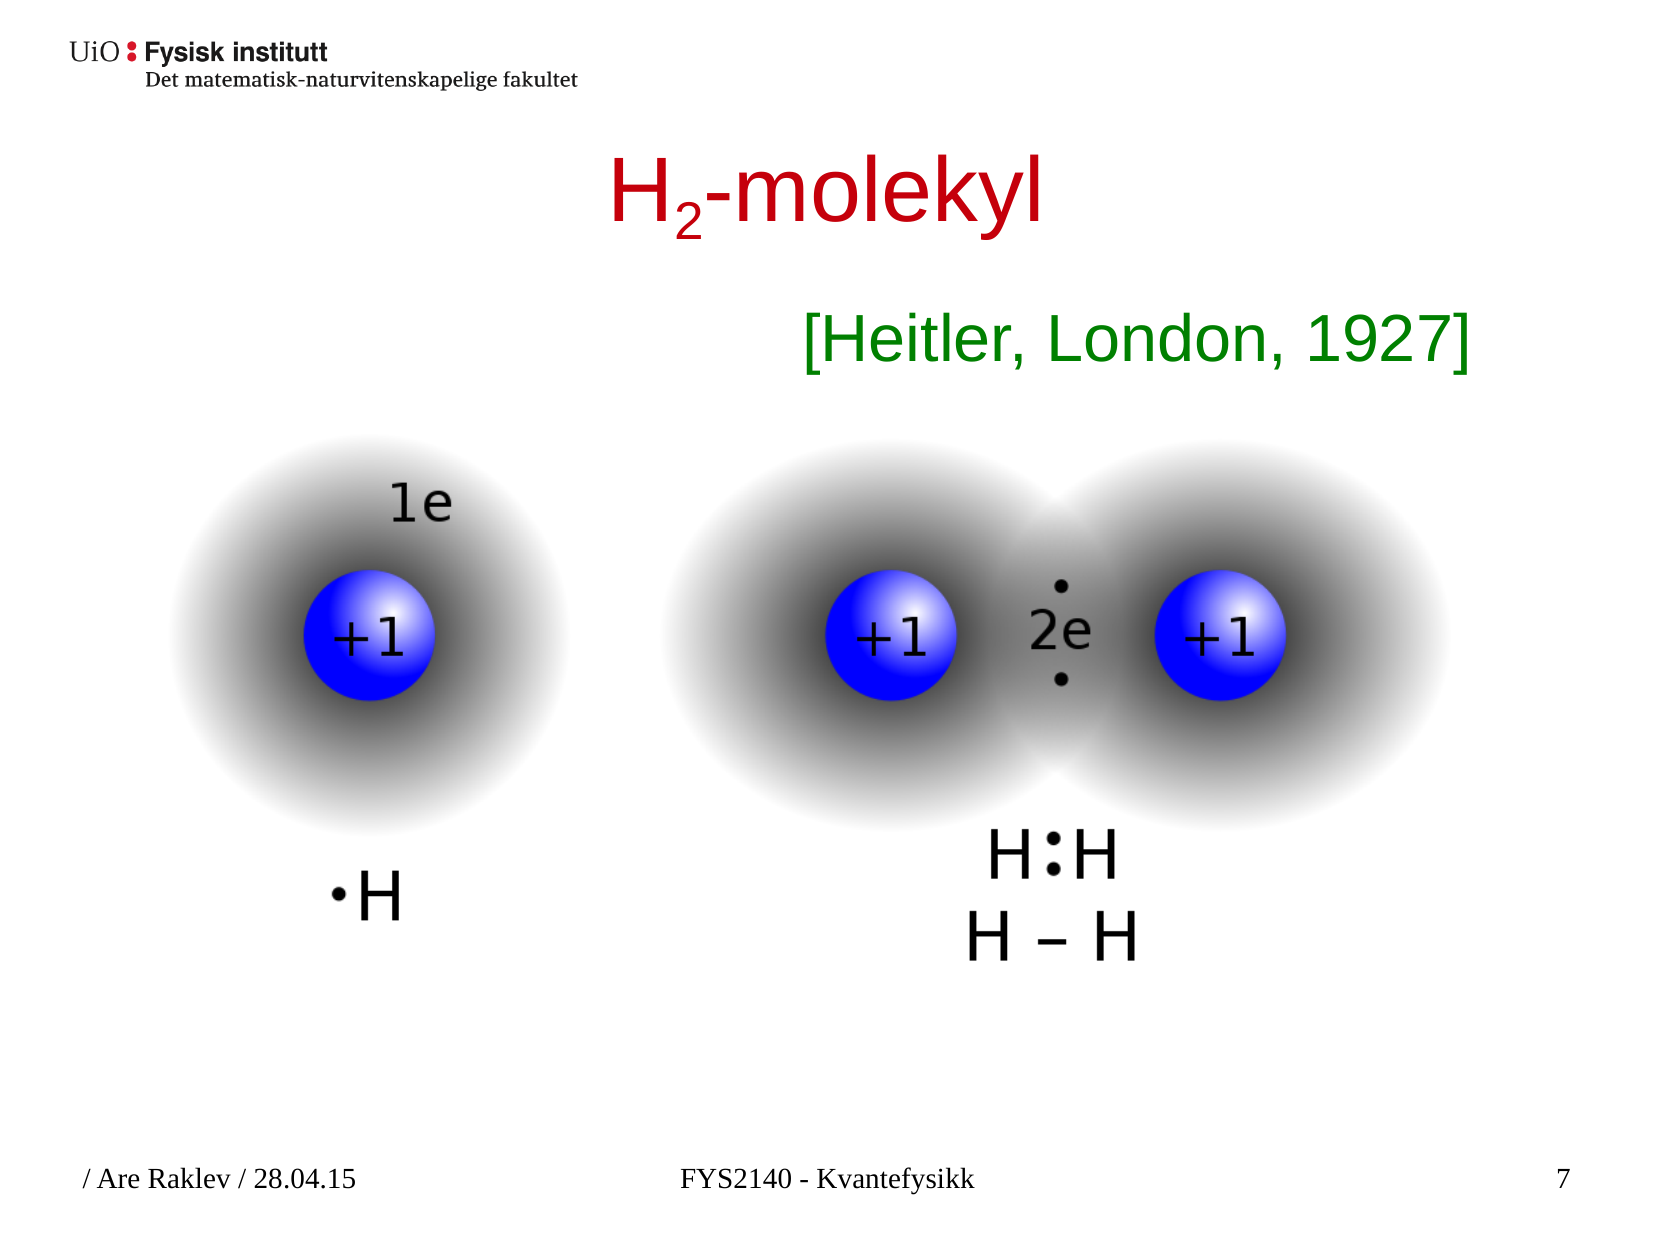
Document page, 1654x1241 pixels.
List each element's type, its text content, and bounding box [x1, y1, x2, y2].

picture [131, 413, 1471, 989]
picture [68, 37, 581, 93]
title H2-molekyl [82, 90, 1571, 298]
text_box [Heitler, London, 1927] [787, 294, 1534, 384]
